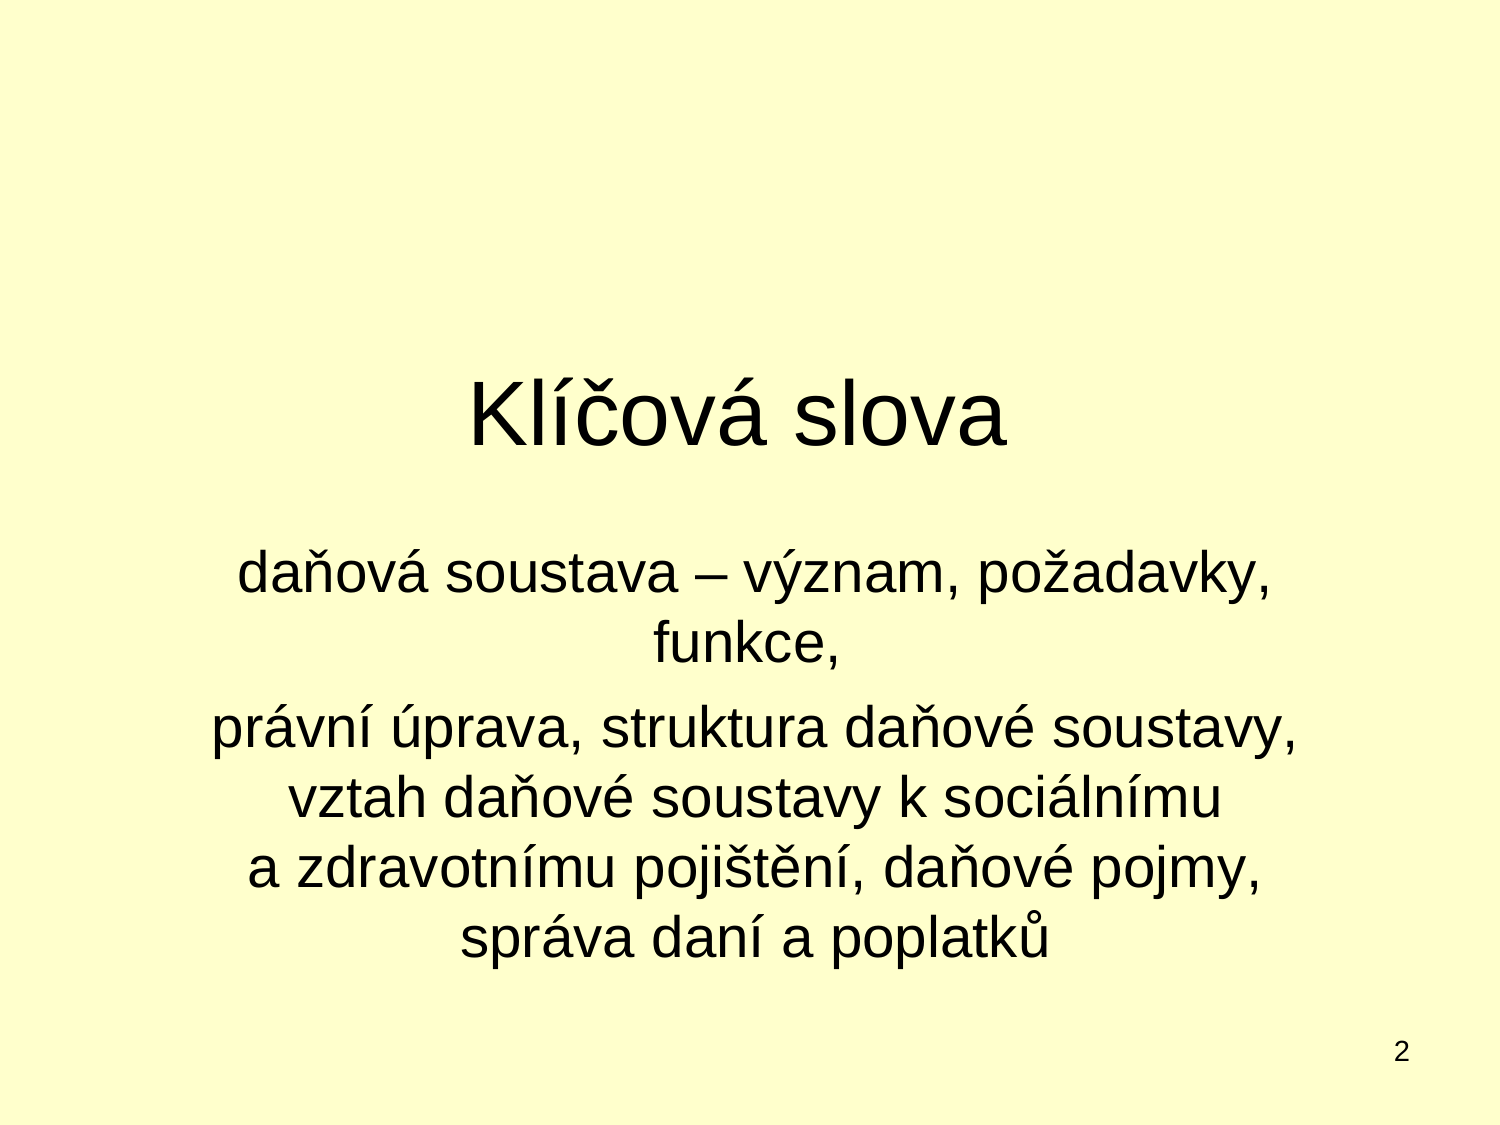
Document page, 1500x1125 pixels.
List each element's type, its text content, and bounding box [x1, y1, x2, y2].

text_box <číslo> [1074, 1024, 1426, 1103]
text_box daňová soustava – význam, požadavky, funkce, právní úprava, struktura daňové soustavy, vztah daňové soustavy k sociálnímu a zdravotnímu pojištění, daňové pojmy, správa daní a poplatků [147, 527, 1365, 1000]
title Klíčová slova [100, 314, 1376, 504]
